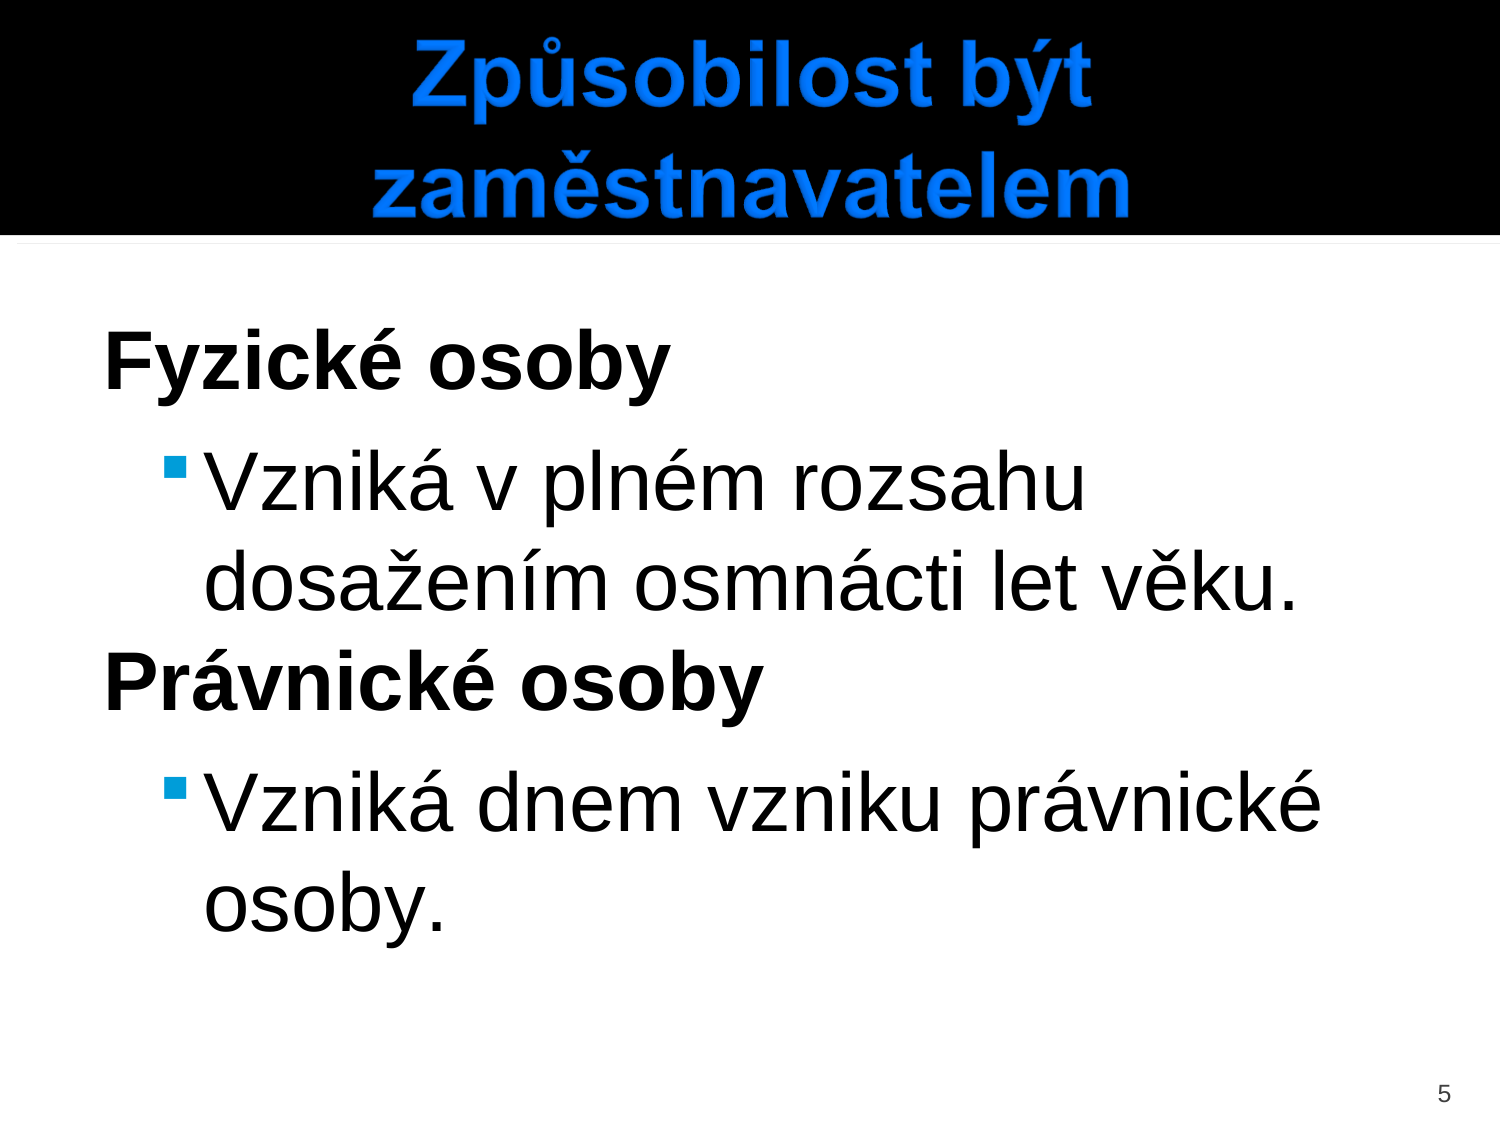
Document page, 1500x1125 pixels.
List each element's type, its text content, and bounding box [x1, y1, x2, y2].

list Fyzické osoby Vzniká v plném rozsahu dosažením osmnácti let věku. Právnické osoby Vzniká dnem vzniku právnické osoby. [75, 291, 1426, 1056]
text_box <číslo> [1345, 1062, 1467, 1108]
text_box [73, 0, 1427, 241]
